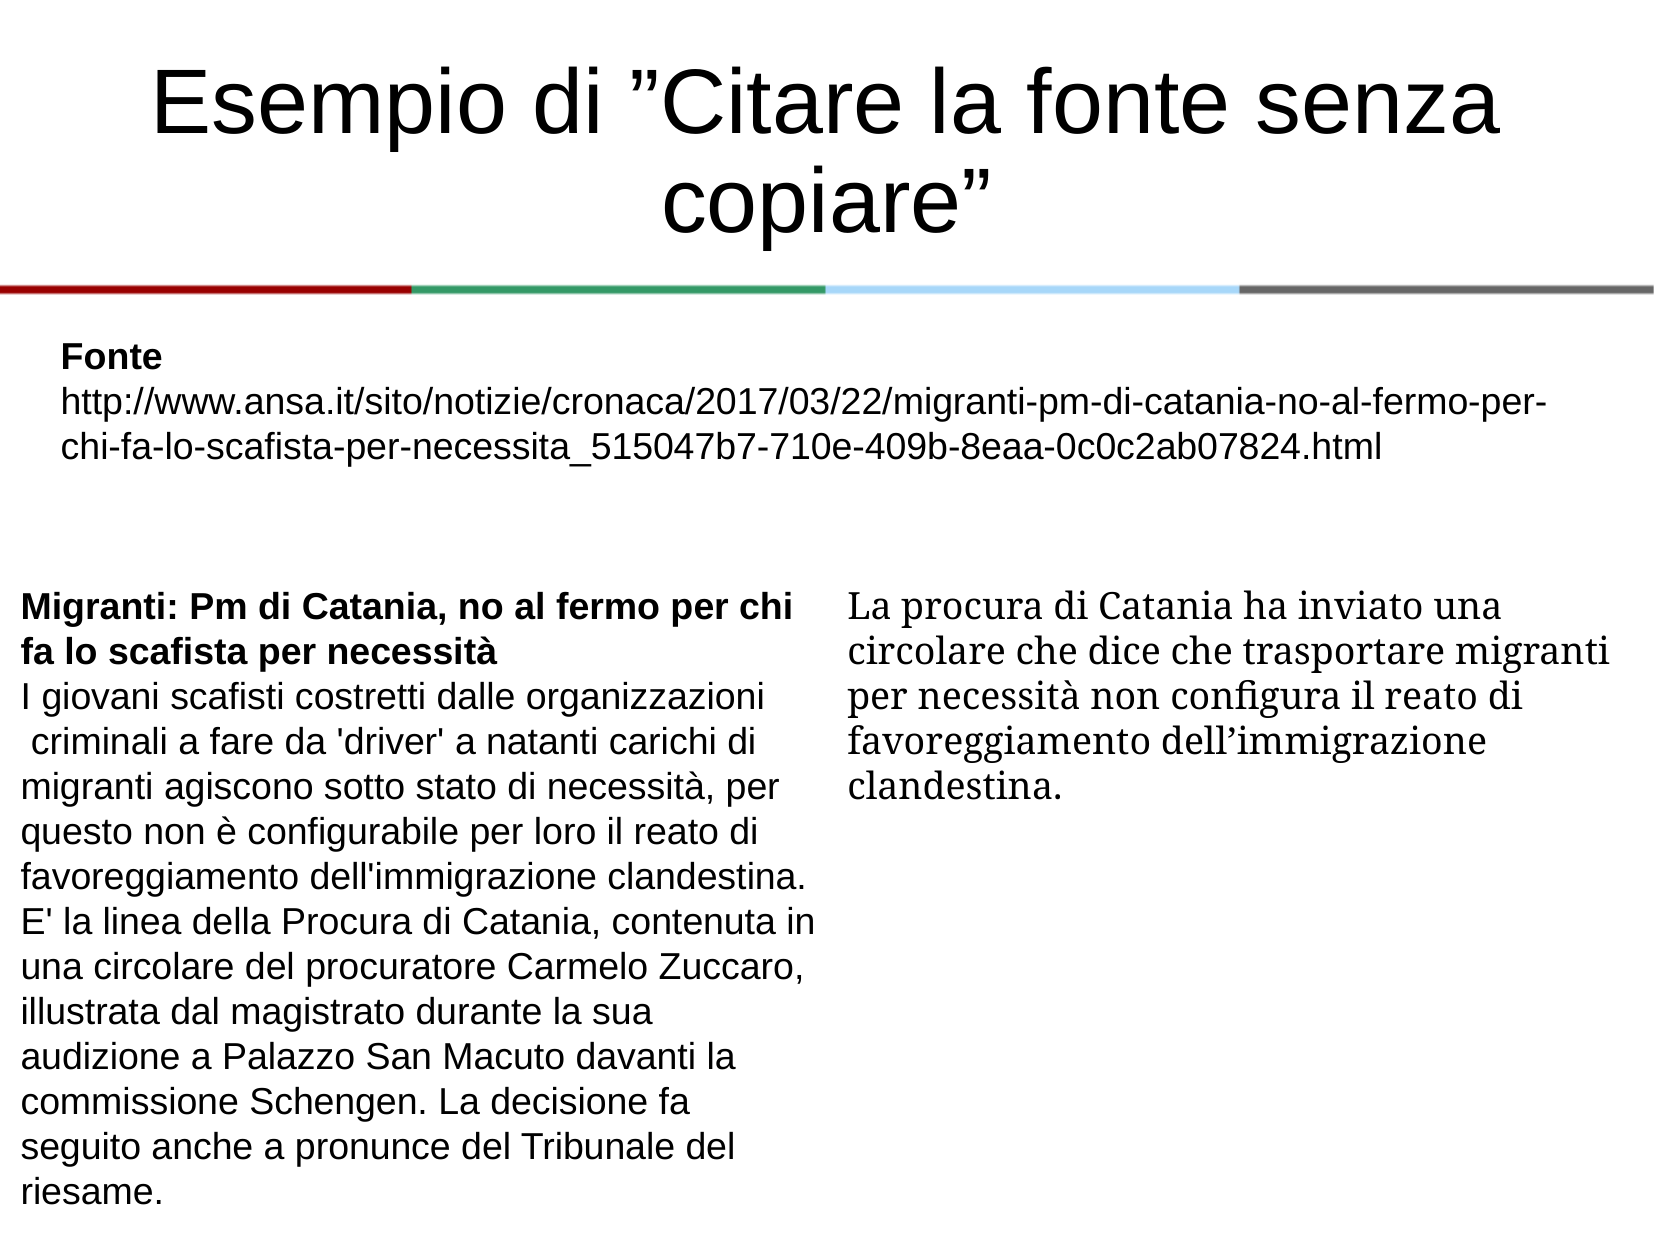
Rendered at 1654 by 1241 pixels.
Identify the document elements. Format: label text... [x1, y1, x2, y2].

picture [0, 273, 1654, 308]
title Esempio di ”Citare la fonte senza copiare” [82, 49, 1571, 257]
text_box Fonte http://www.ansa.it/sito/notizie/cronaca/2017/03/22/migranti-pm-di-catania-no-al-fermo-per-chi-fa-lo-scafista-per-necessita_515047b7-710e-409b-8eaa-0c0c2ab07824.html [46, 325, 1619, 475]
text_box Migranti: Pm di Catania, no al fermo per chi fa lo scafista per necessità I giovani scafisti costretti dalle organizzazioni criminali a fare da 'driver' a natanti carichi di migranti agiscono sotto stato di necessità, per questo non è configurabile per loro il reato di favoreggiamento dell'immigrazione clandestina. E' la linea della Procura di Catania, contenuta in una circolare del procuratore Carmelo Zuccaro, illustrata dal magistrato durante la sua audizione a Palazzo San Macuto davanti la commissione Schengen. La decisione fa seguito anche a pronunce del Tribunale del riesame. [6, 575, 832, 1241]
text_box La procura di Catania ha inviato una circolare che dice che trasportare migranti per necessità non configura il reato di favoreggiamento dell’immigrazione clandestina. [832, 575, 1654, 905]
